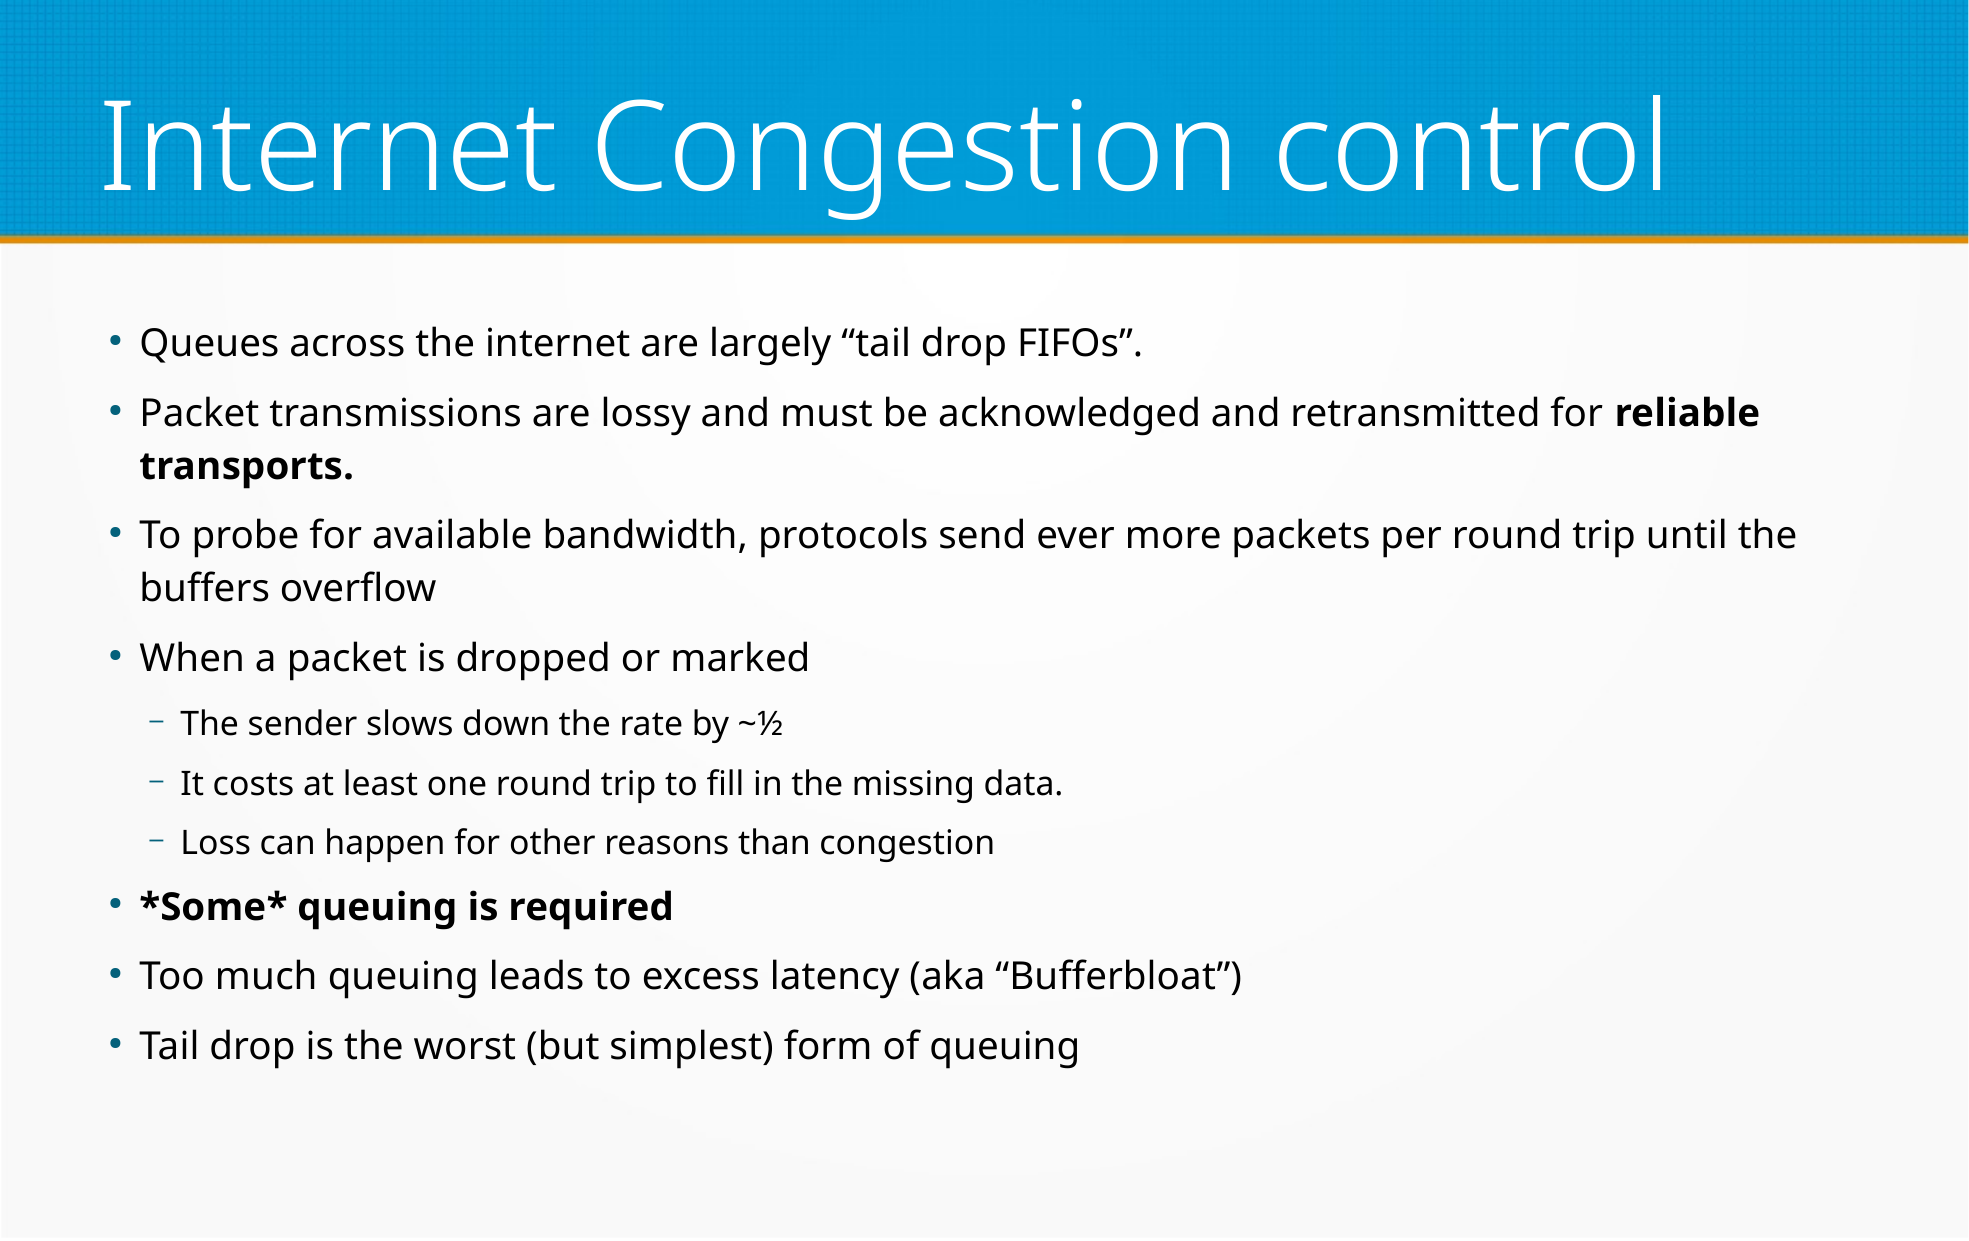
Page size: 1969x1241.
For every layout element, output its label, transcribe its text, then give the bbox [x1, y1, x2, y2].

list Queues across the internet are largely “tail drop FIFOs”. Packet transmissions are lossy and must be acknowledged and retransmitted for reliable transports. To probe for available bandwidth, protocols send ever more packets per round trip until the buffers overflow When a packet is dropped or marked The sender slows down the rate by ~½ It costs at least one round trip to fill in the missing data. Loss can happen for other reasons than congestion *Some* queuing is required Too much queuing leads to excess latency (aka “Bufferbloat”) Tail drop is the worst (but simplest) form of queuing [98, 315, 1861, 1081]
picture [0, 233, 1969, 1241]
title Internet Congestion control [98, 19, 1870, 227]
